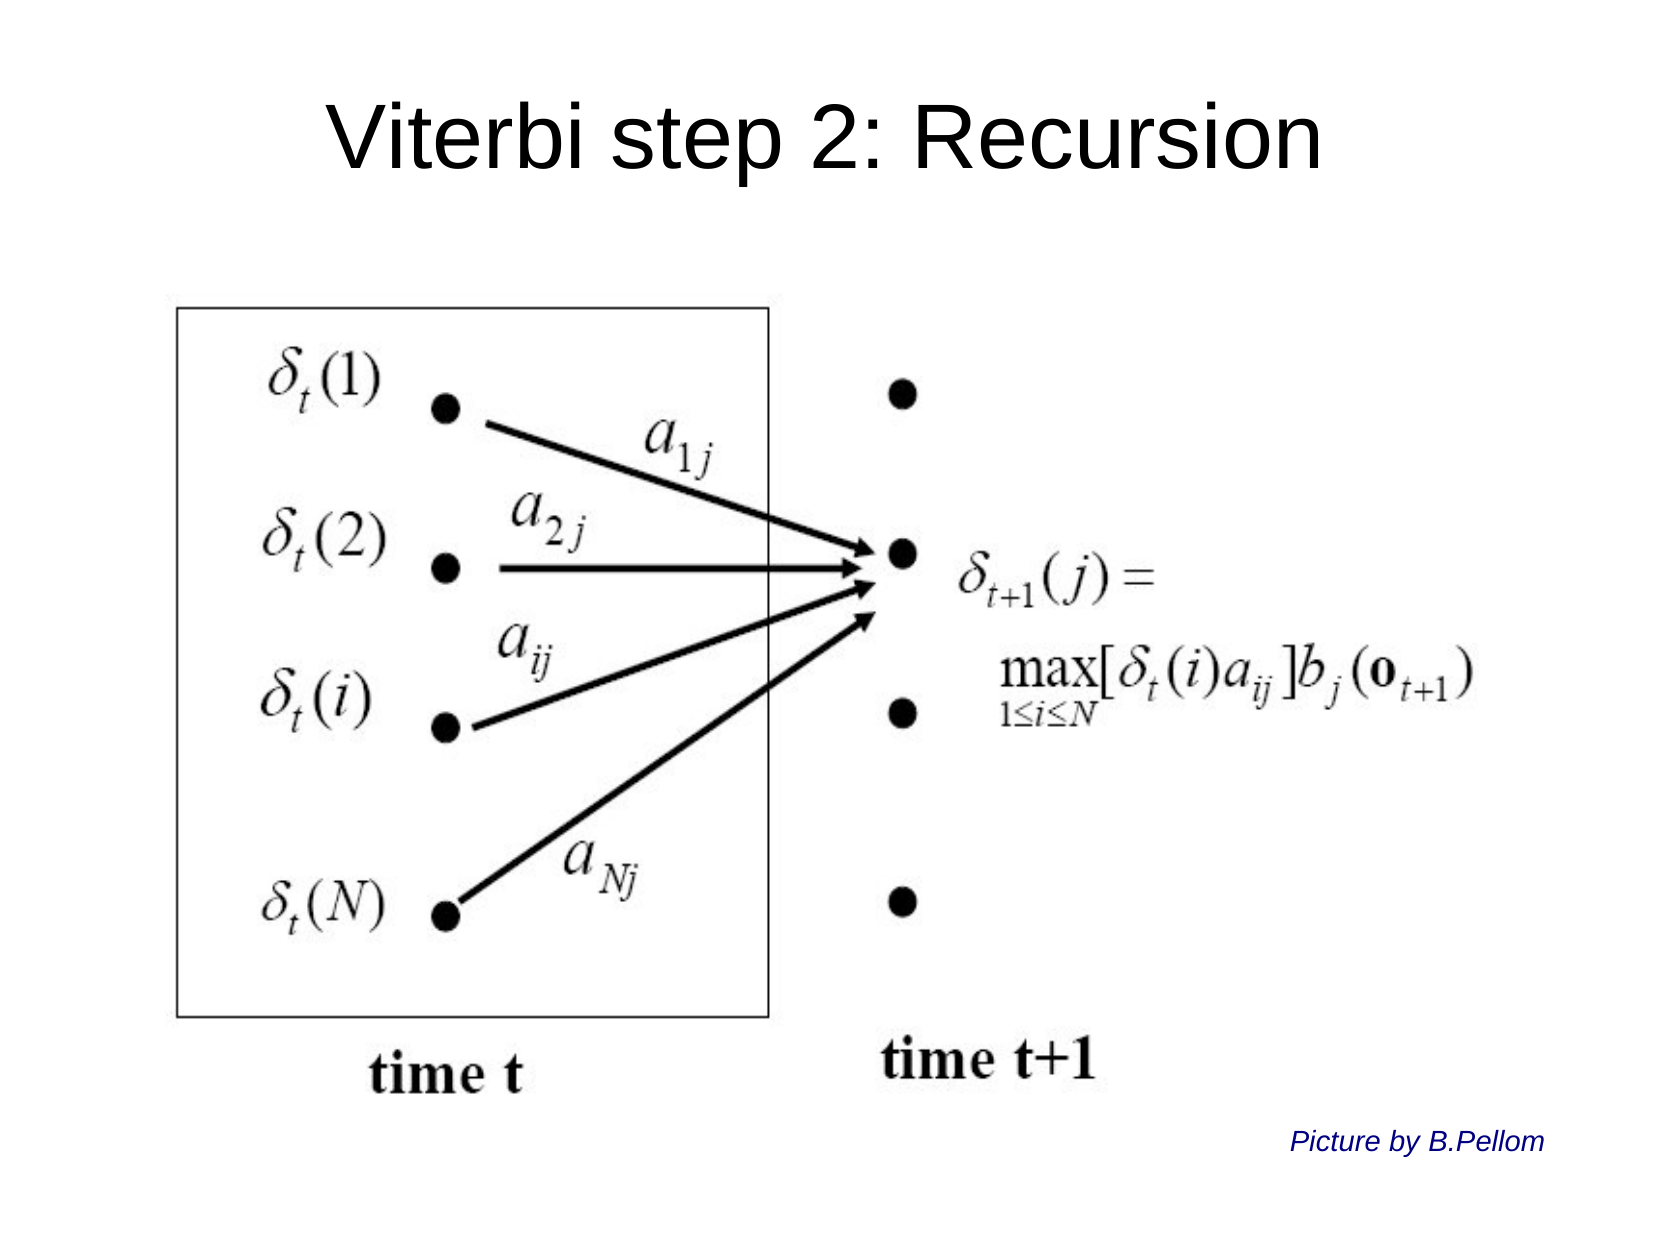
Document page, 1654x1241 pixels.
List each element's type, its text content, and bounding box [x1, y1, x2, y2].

text_box Picture by B.Pellom [1274, 1128, 1561, 1176]
title Viterbi step 2: Recursion [82, 56, 1569, 248]
picture [165, 293, 1479, 1100]
